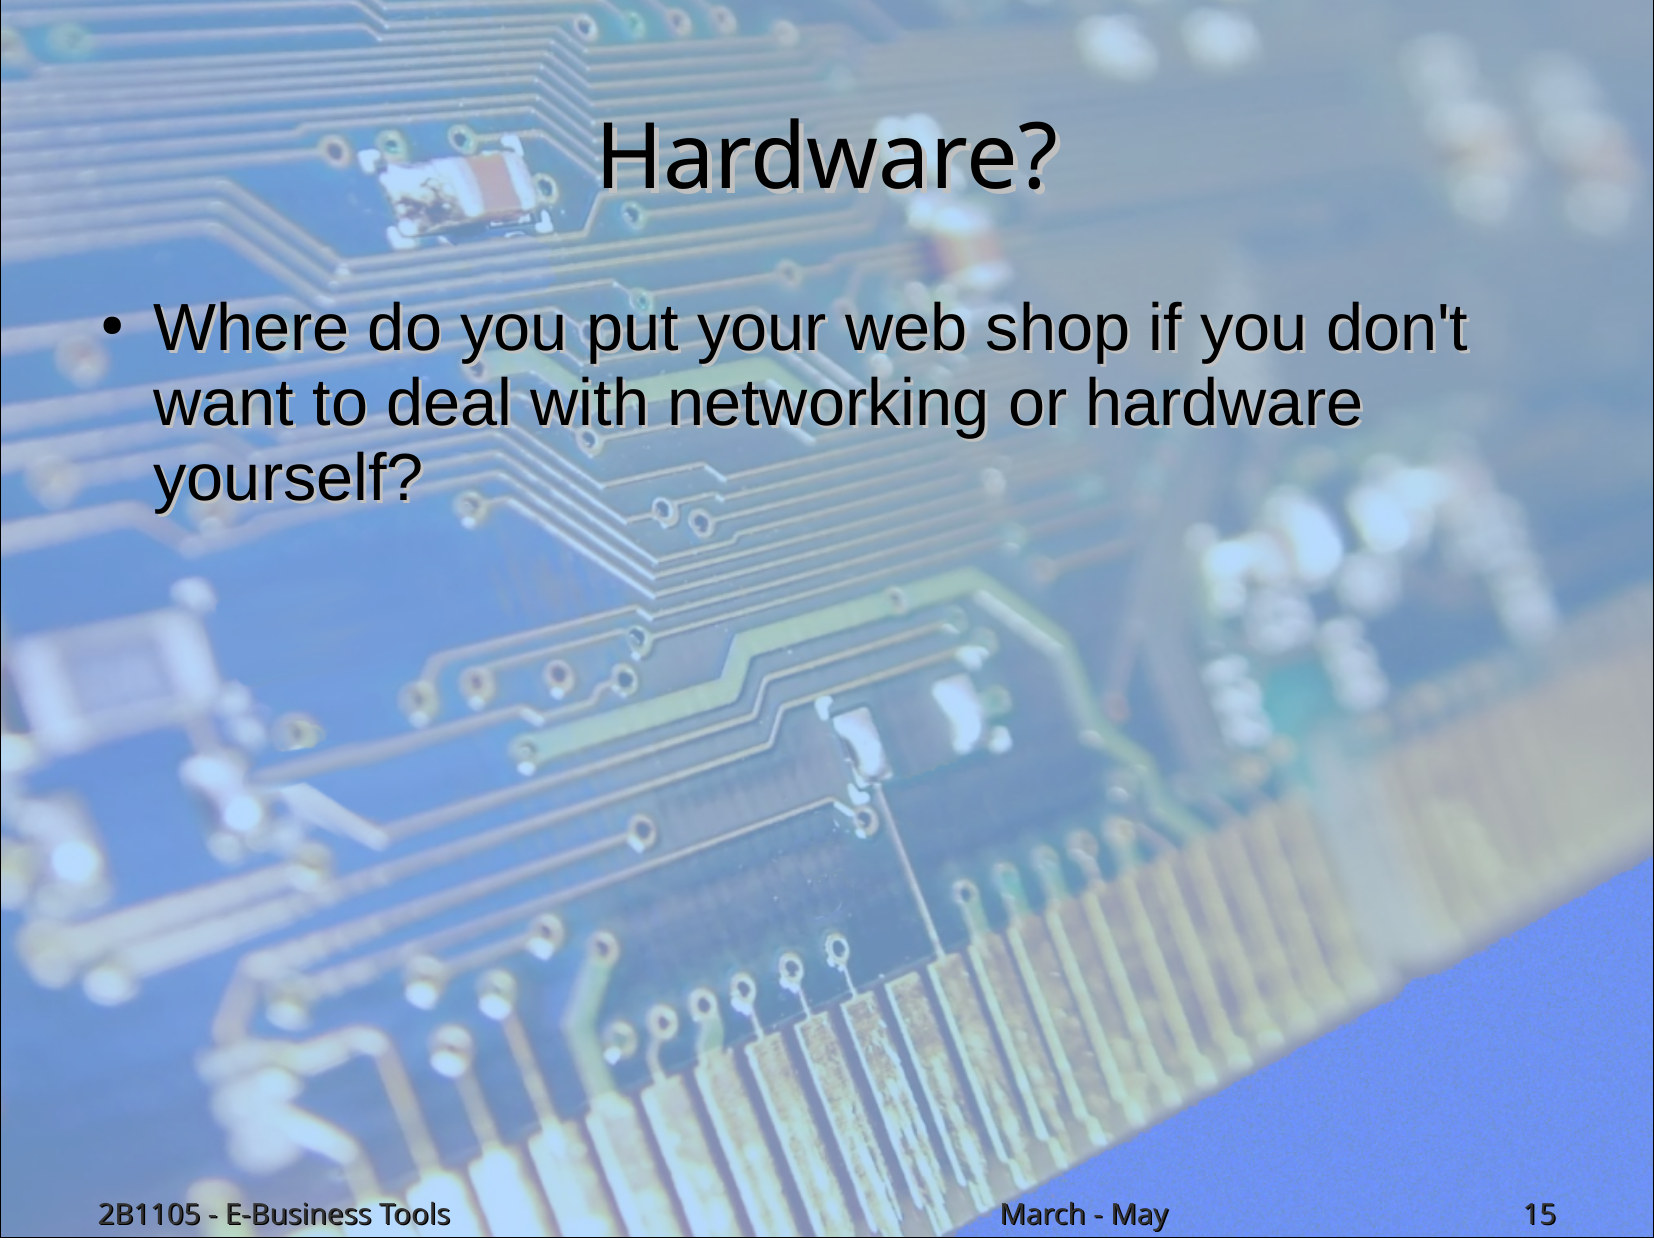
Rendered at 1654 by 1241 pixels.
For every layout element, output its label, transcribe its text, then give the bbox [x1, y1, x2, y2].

list Where do you put your web shop if you don't want to deal with networking or hardware yourself? [82, 290, 1571, 1094]
title Hardware? [82, 56, 1571, 250]
